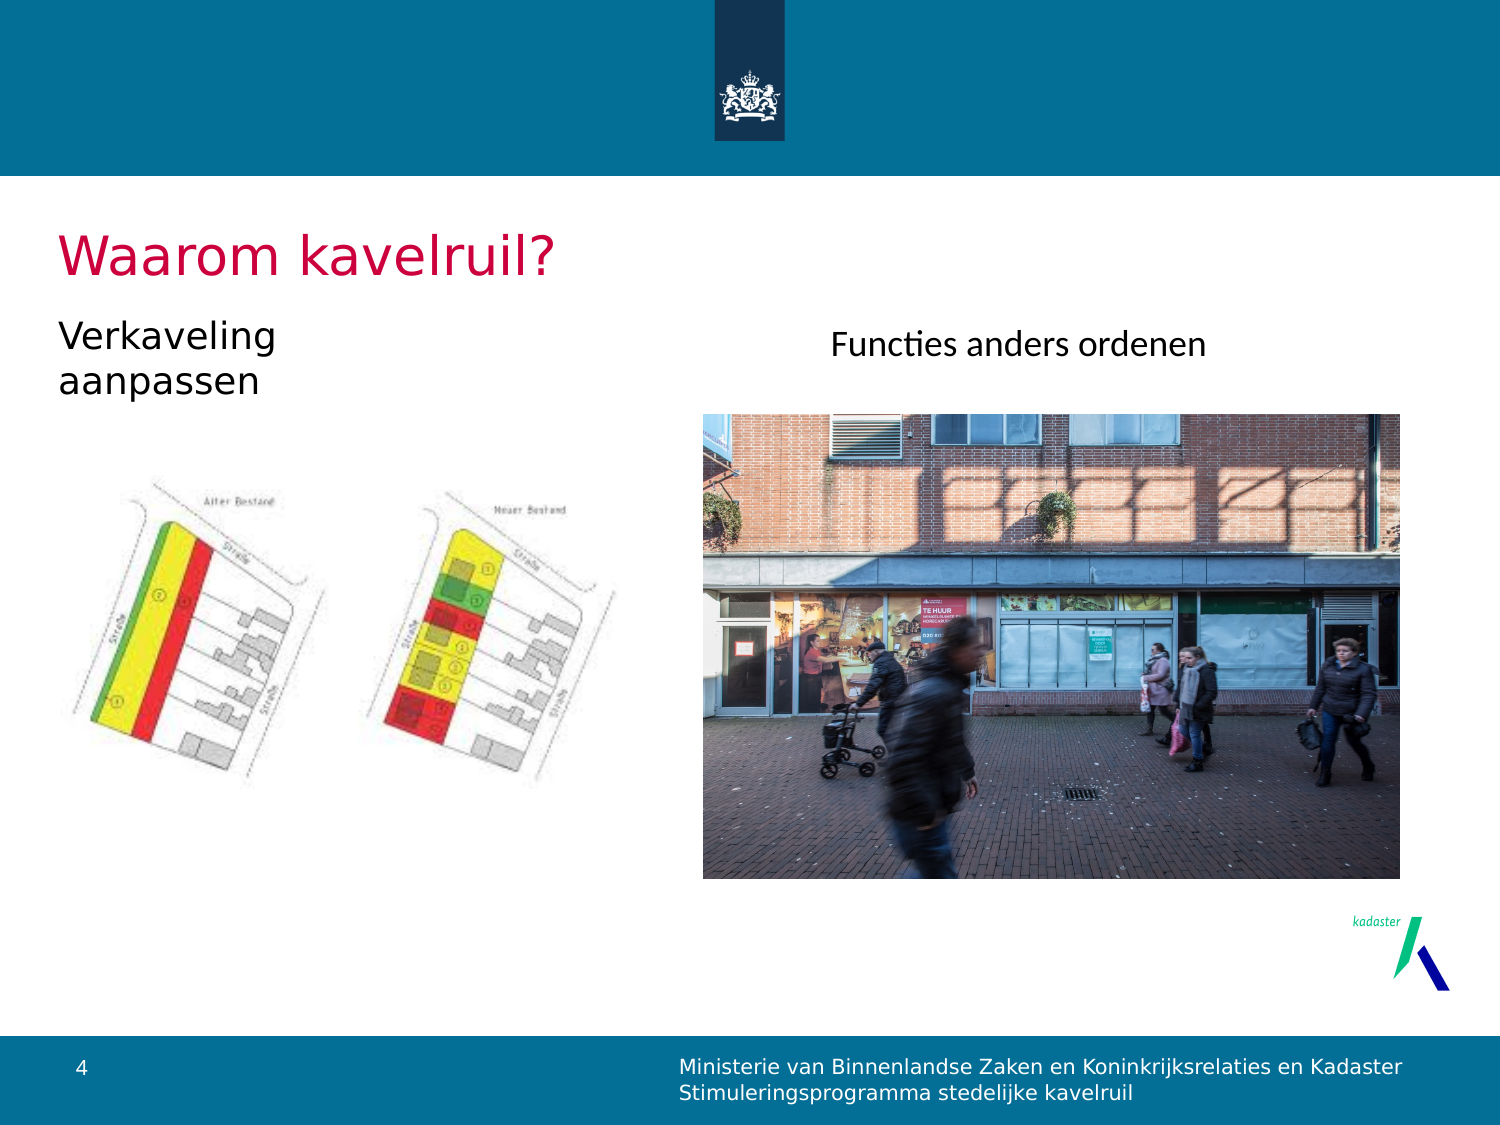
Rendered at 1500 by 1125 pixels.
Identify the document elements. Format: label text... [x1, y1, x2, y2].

text_box Ministerie van Binnenlandse Zaken en Koninkrijksrelaties en Kadaster Stimuleringsprogramma stedelijke kavelruil [663, 1046, 1439, 1117]
picture [61, 475, 620, 789]
text_box [61, 1047, 178, 1107]
title Waarom kavelruil? [57, 221, 1439, 287]
list Verkaveling aanpassen [58, 311, 488, 358]
text_box Functies anders ordenen [815, 311, 1232, 373]
picture [703, 414, 1498, 1028]
